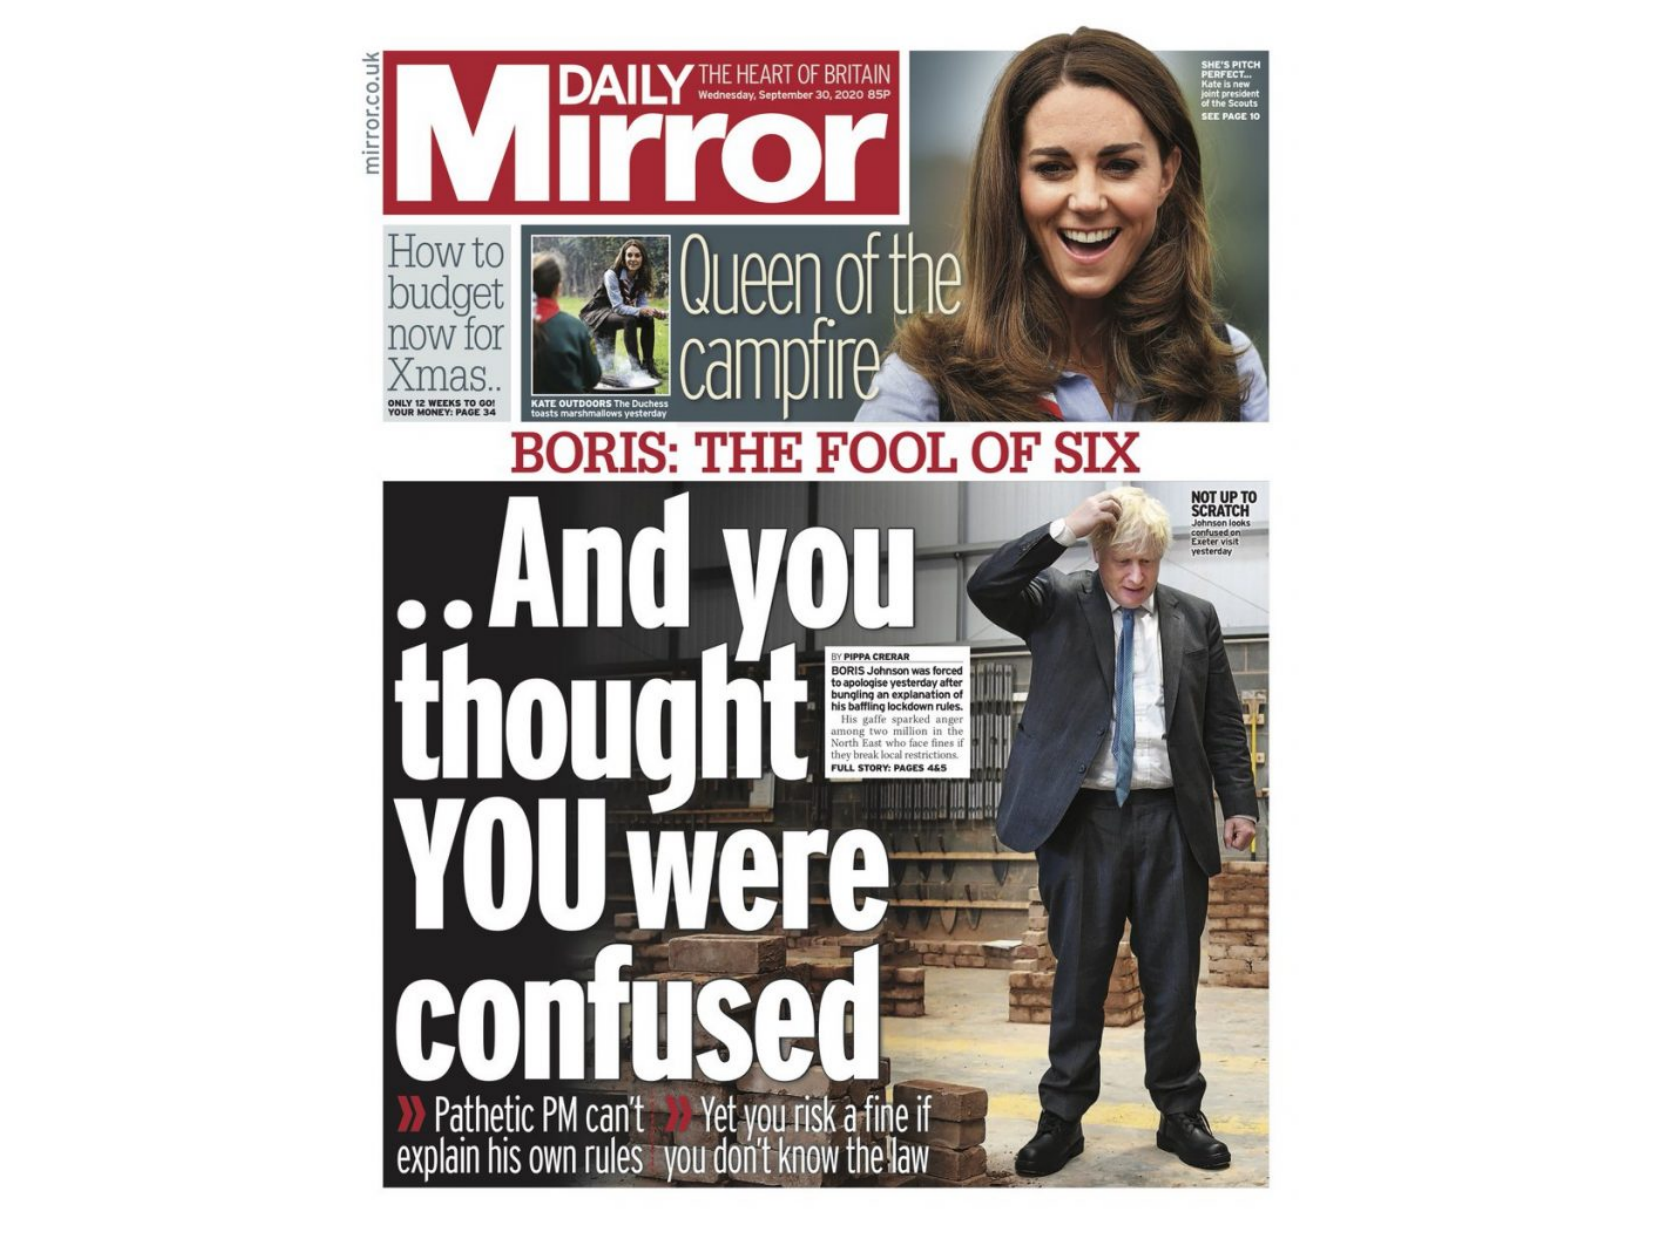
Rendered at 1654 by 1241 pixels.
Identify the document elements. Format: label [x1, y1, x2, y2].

picture [353, 18, 1299, 1219]
